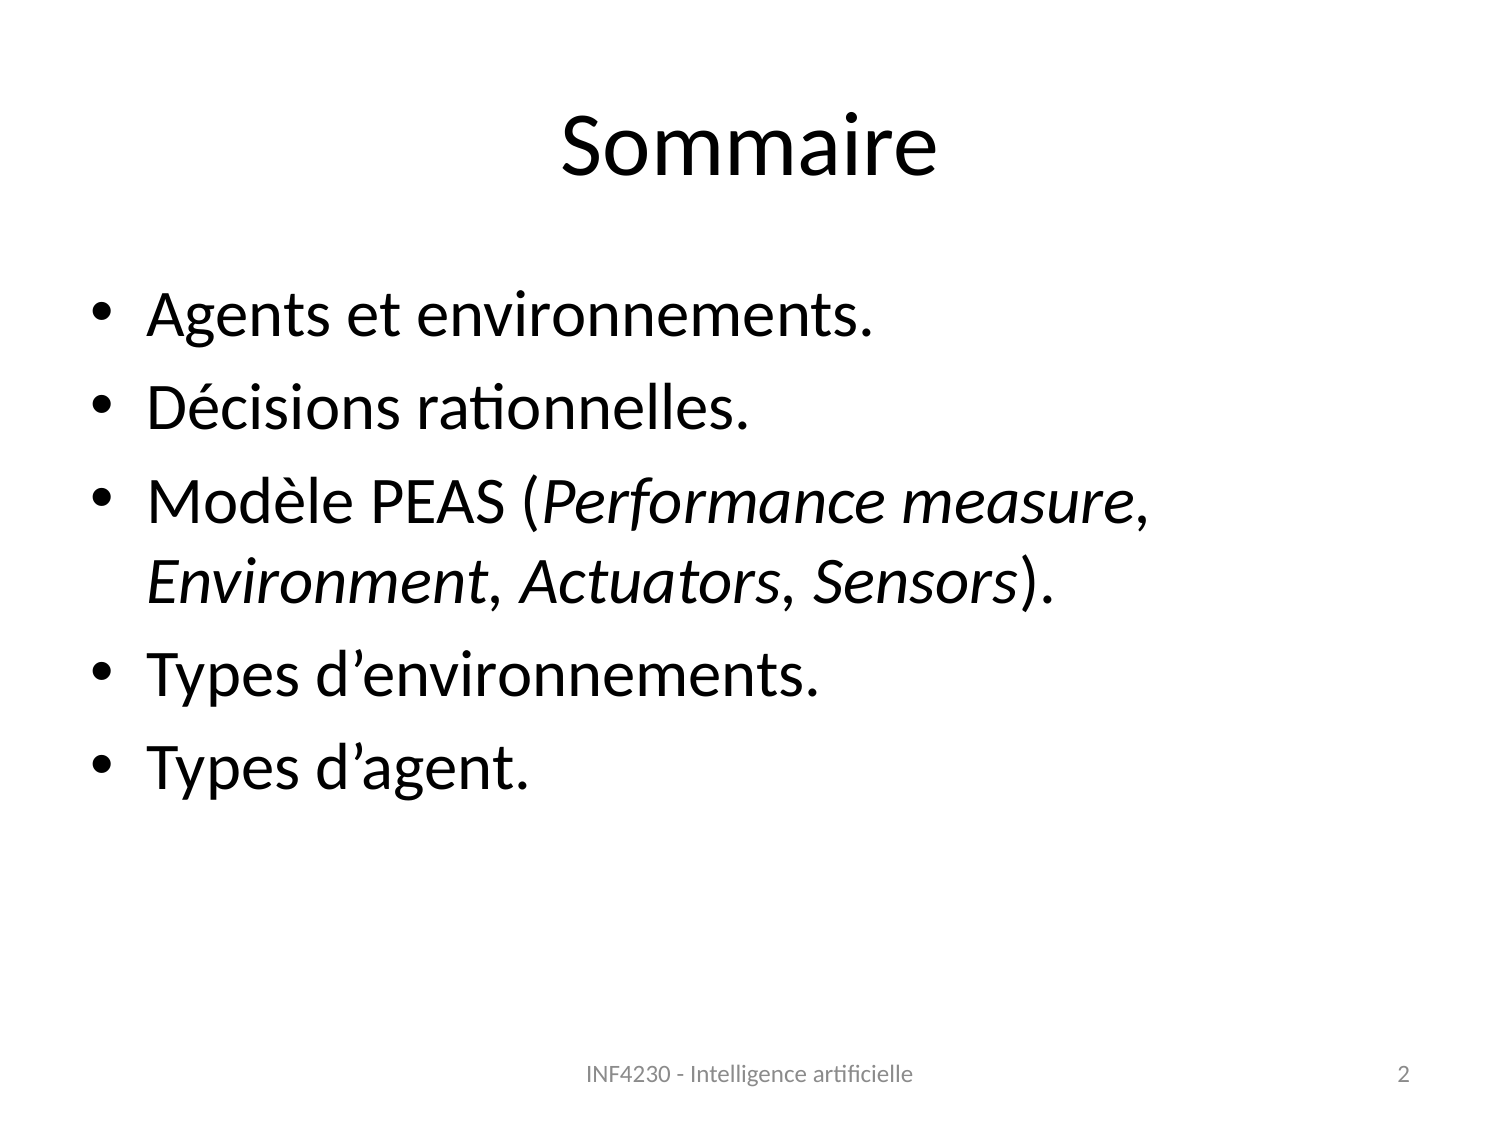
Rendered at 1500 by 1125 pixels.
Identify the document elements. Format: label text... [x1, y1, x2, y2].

footer INF4230 - Intelligence artificielle [512, 1042, 988, 1103]
title Sommaire [75, 45, 1425, 233]
slide_number <numéro> [1074, 1042, 1425, 1103]
list Agents et environnements. Décisions rationnelles. Modèle PEAS (Performance measure, Environment, Actuators, Sensors). Types d’environnements. Types d’agent. [75, 262, 1425, 1005]
